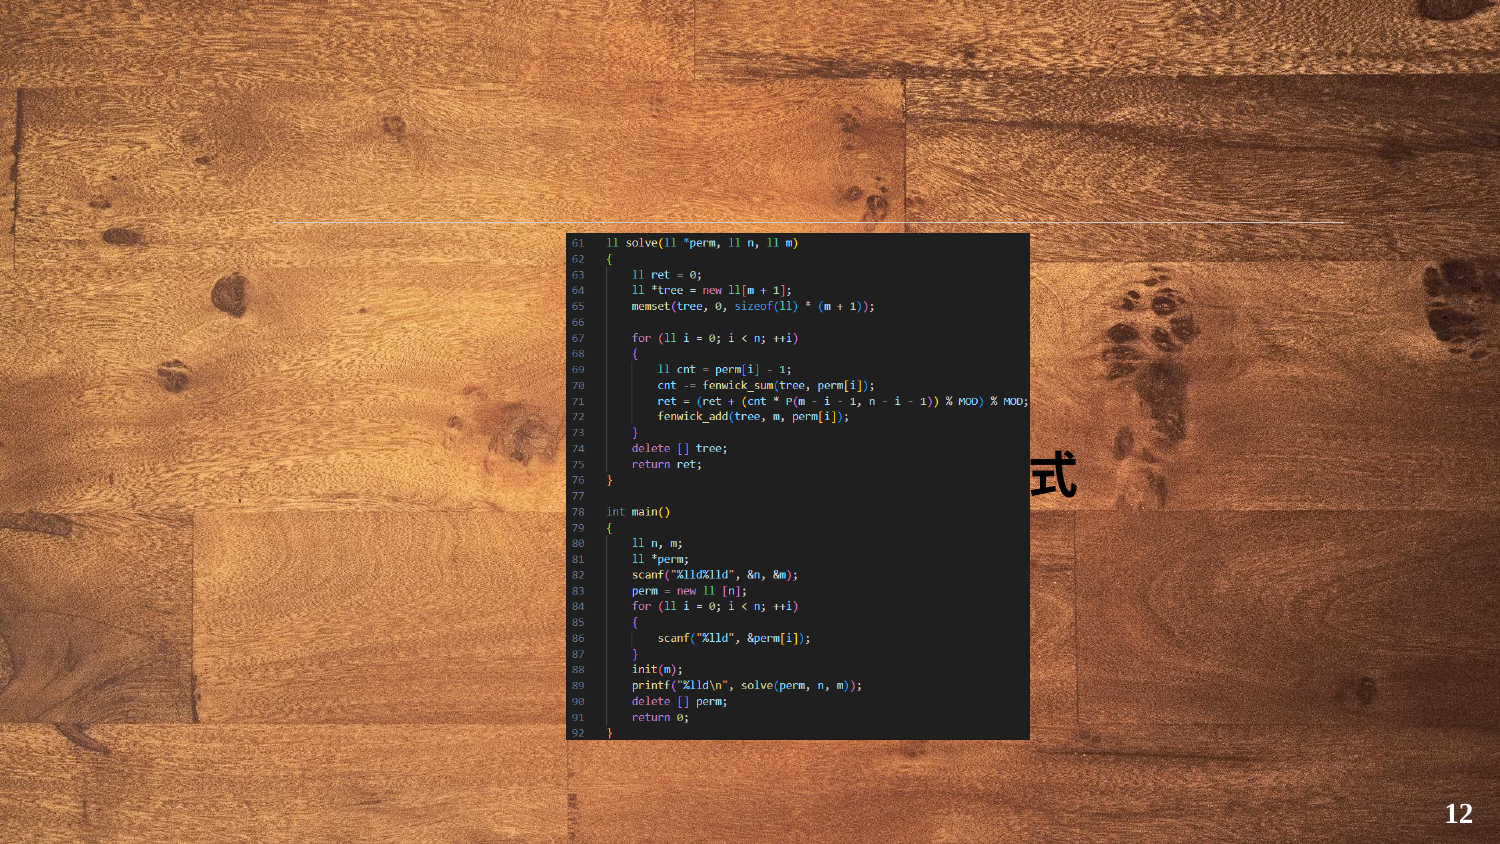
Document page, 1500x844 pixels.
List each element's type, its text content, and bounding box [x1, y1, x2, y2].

picture [566, 233, 1030, 740]
slide_number 11 [1429, 779, 1500, 844]
title 範例程式 [255, 117, 1341, 233]
